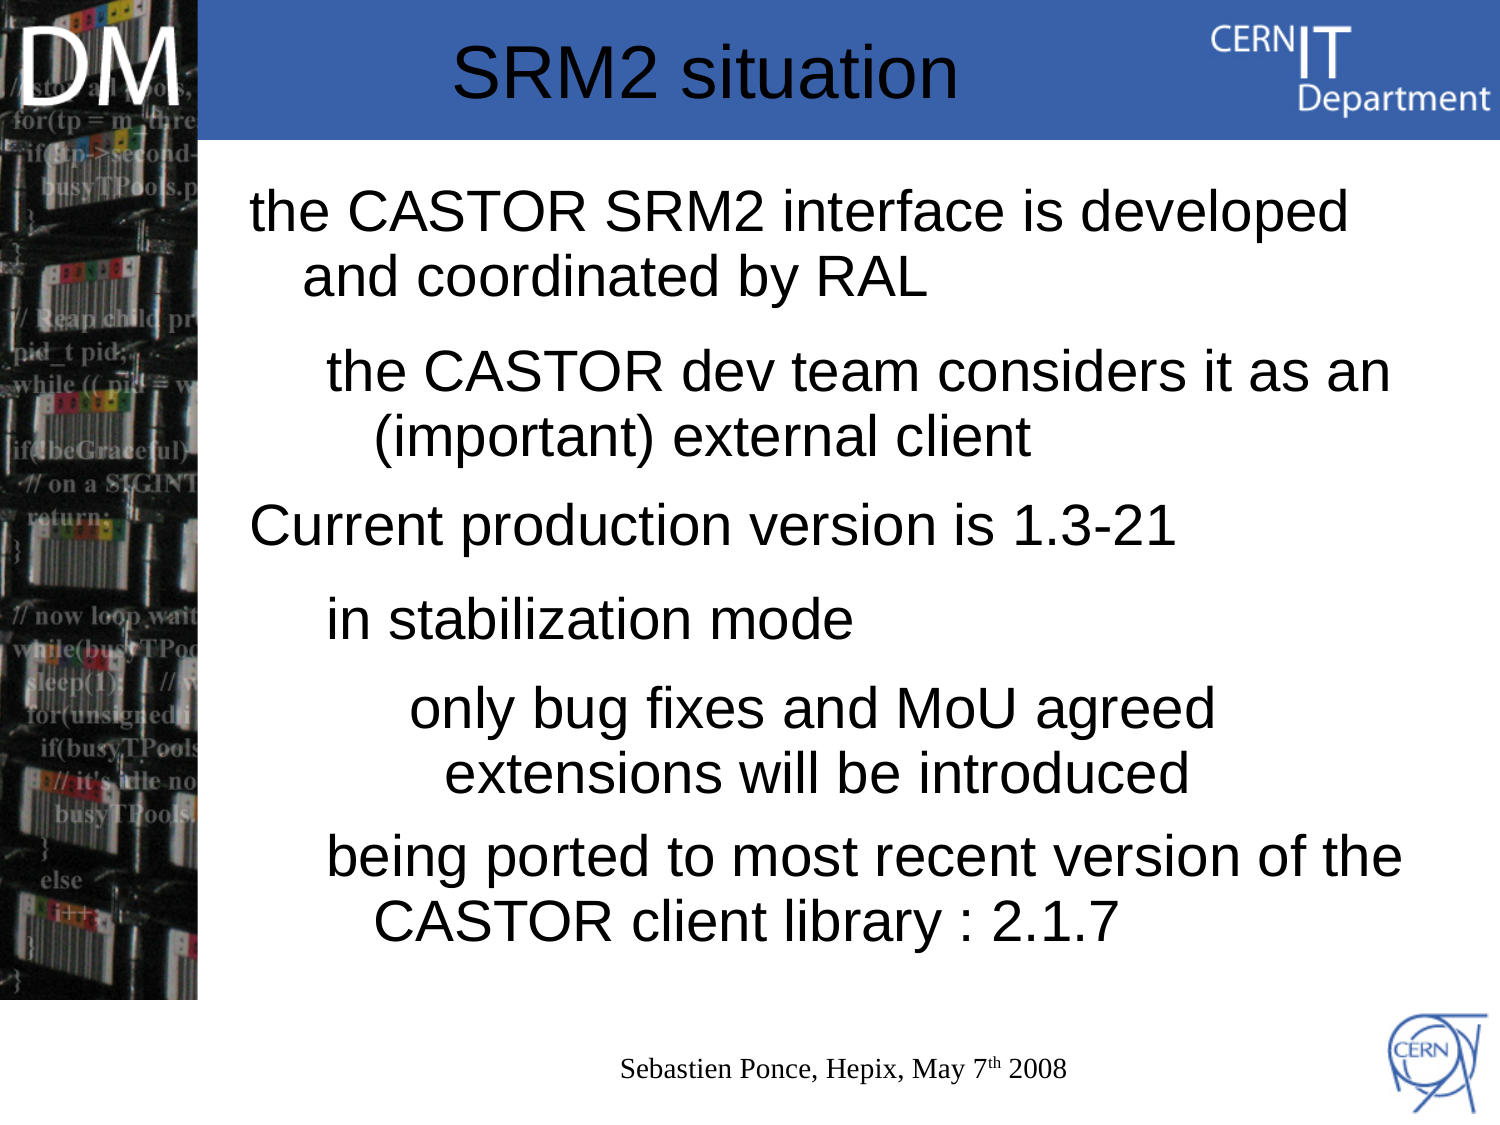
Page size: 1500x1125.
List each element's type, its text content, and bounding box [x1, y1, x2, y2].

list the CASTOR SRM2 interface is developed and coordinated by RAL the CASTOR dev team considers it as an (important) external client Current production version is 1.3-21 in stabilization mode only bug fixes and MoU agreed extensions will be introduced being ported to most recent version of the CASTOR client library : 2.1.7 [217, 164, 1463, 1013]
title SRM2 situation [212, 0, 1201, 138]
picture [1387, 1012, 1489, 1114]
picture [198, 0, 1500, 140]
